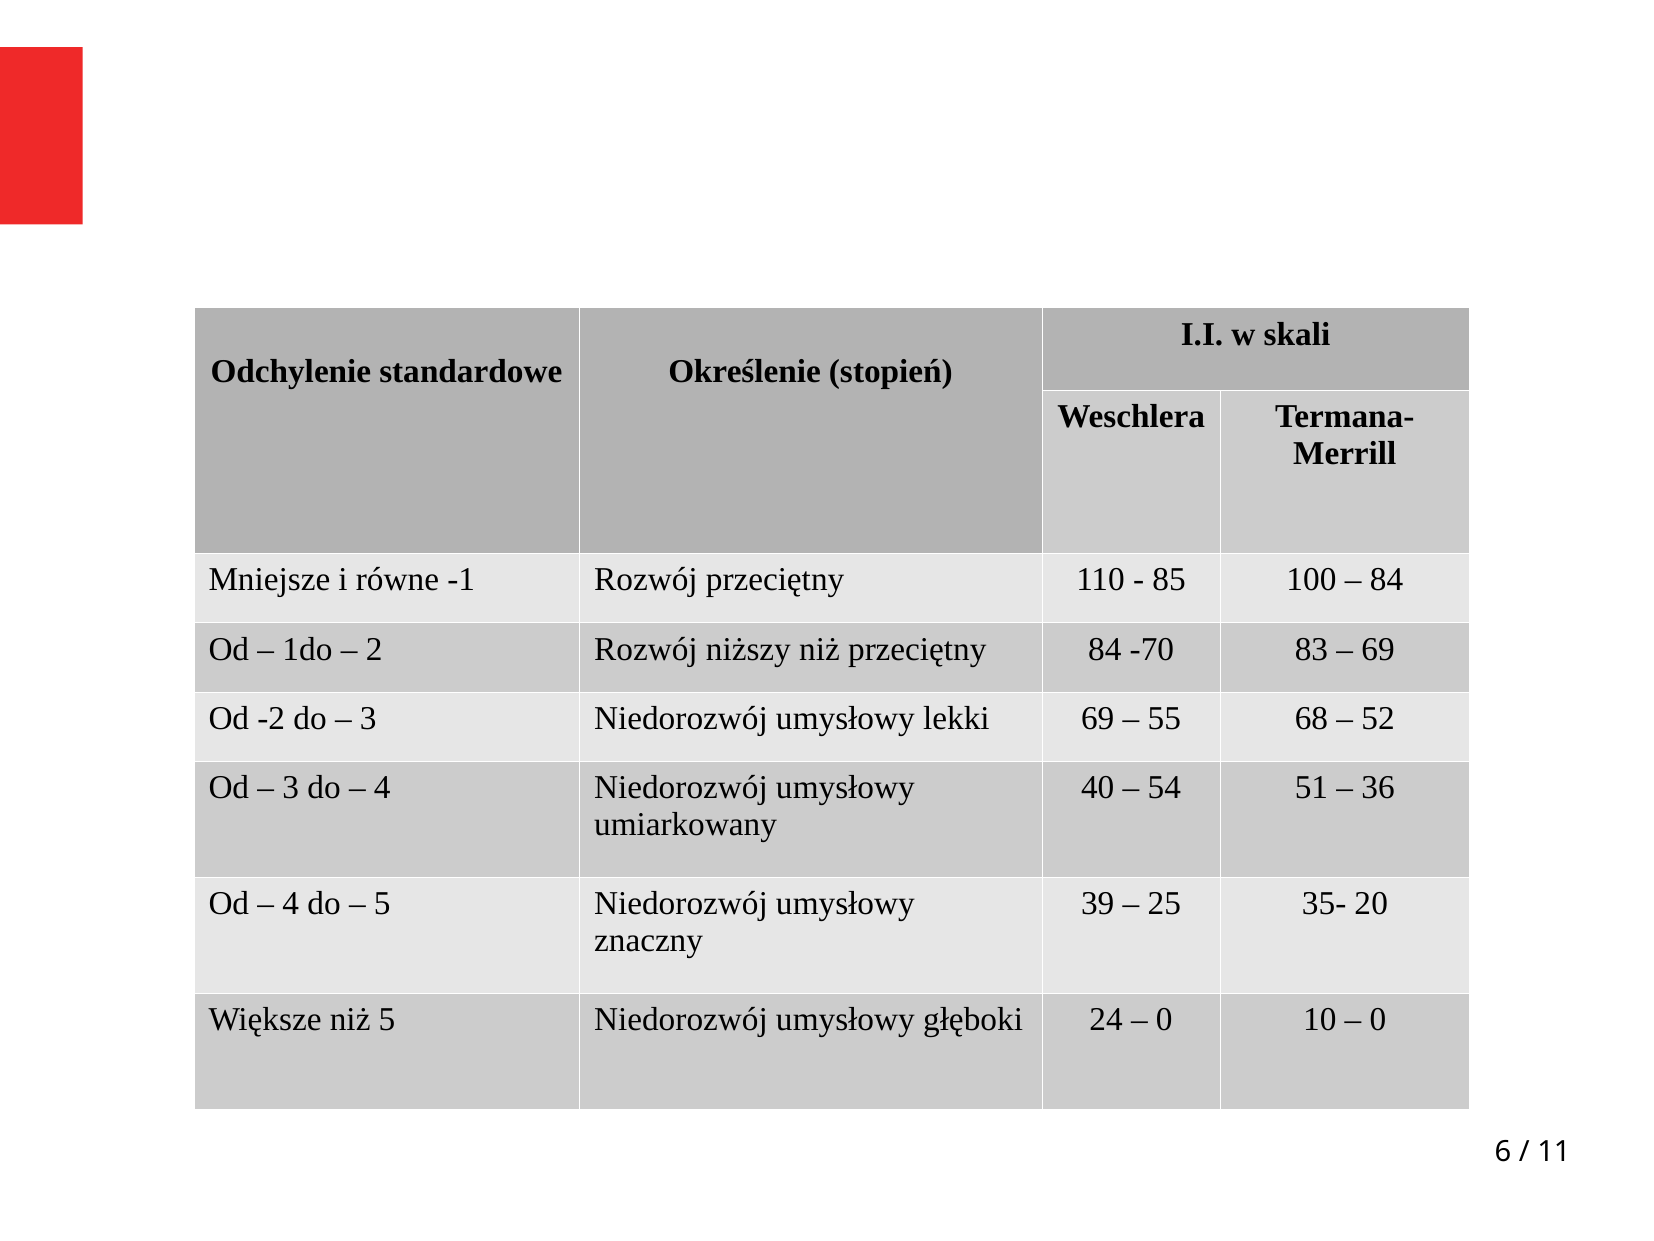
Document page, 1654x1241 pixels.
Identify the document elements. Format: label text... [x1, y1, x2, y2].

table_cell 68 – 52 [1221, 693, 1469, 761]
table_cell Od – 3 do – 4 [195, 762, 579, 877]
table_cell 84 -70 [1043, 623, 1220, 692]
table_cell Od – 1do – 2 [195, 623, 579, 692]
table_cell 110 - 85 [1043, 554, 1220, 622]
table_cell Termana-Merrill [1221, 391, 1469, 553]
table_cell Niedorozwój umysłowy znaczny [580, 878, 1042, 993]
table_cell Niedorozwój umysłowy umiarkowany [580, 762, 1042, 877]
table_cell 35- 20 [1221, 878, 1469, 993]
table_header Odchylenie standardowe [195, 308, 579, 553]
table_cell 83 – 69 [1221, 623, 1469, 692]
table_cell 24 – 0 [1043, 994, 1220, 1109]
table_cell 69 – 55 [1043, 693, 1220, 761]
table_cell Weschlera [1043, 391, 1220, 553]
table_cell 39 – 25 [1043, 878, 1220, 993]
table_cell Rozwój przeciętny [580, 554, 1042, 622]
table_cell Mniejsze i równe -1 [195, 554, 579, 622]
table_cell 40 – 54 [1043, 762, 1220, 877]
table_header I.I. w skali [1043, 308, 1469, 390]
table_cell 51 – 36 [1221, 762, 1469, 877]
table_cell Rozwój niższy niż przeciętny [580, 623, 1042, 692]
table_cell Niedorozwój umysłowy lekki [580, 693, 1042, 761]
table_cell Od -2 do – 3 [195, 693, 579, 761]
table_header Określenie (stopień) [580, 308, 1042, 553]
table_cell Od – 4 do – 5 [195, 878, 579, 993]
table_cell 100 – 84 [1221, 554, 1469, 622]
table_cell 10 – 0 [1221, 994, 1469, 1109]
table_cell Większe niż 5 [195, 994, 579, 1109]
table_cell Niedorozwój umysłowy głęboki [580, 994, 1042, 1109]
